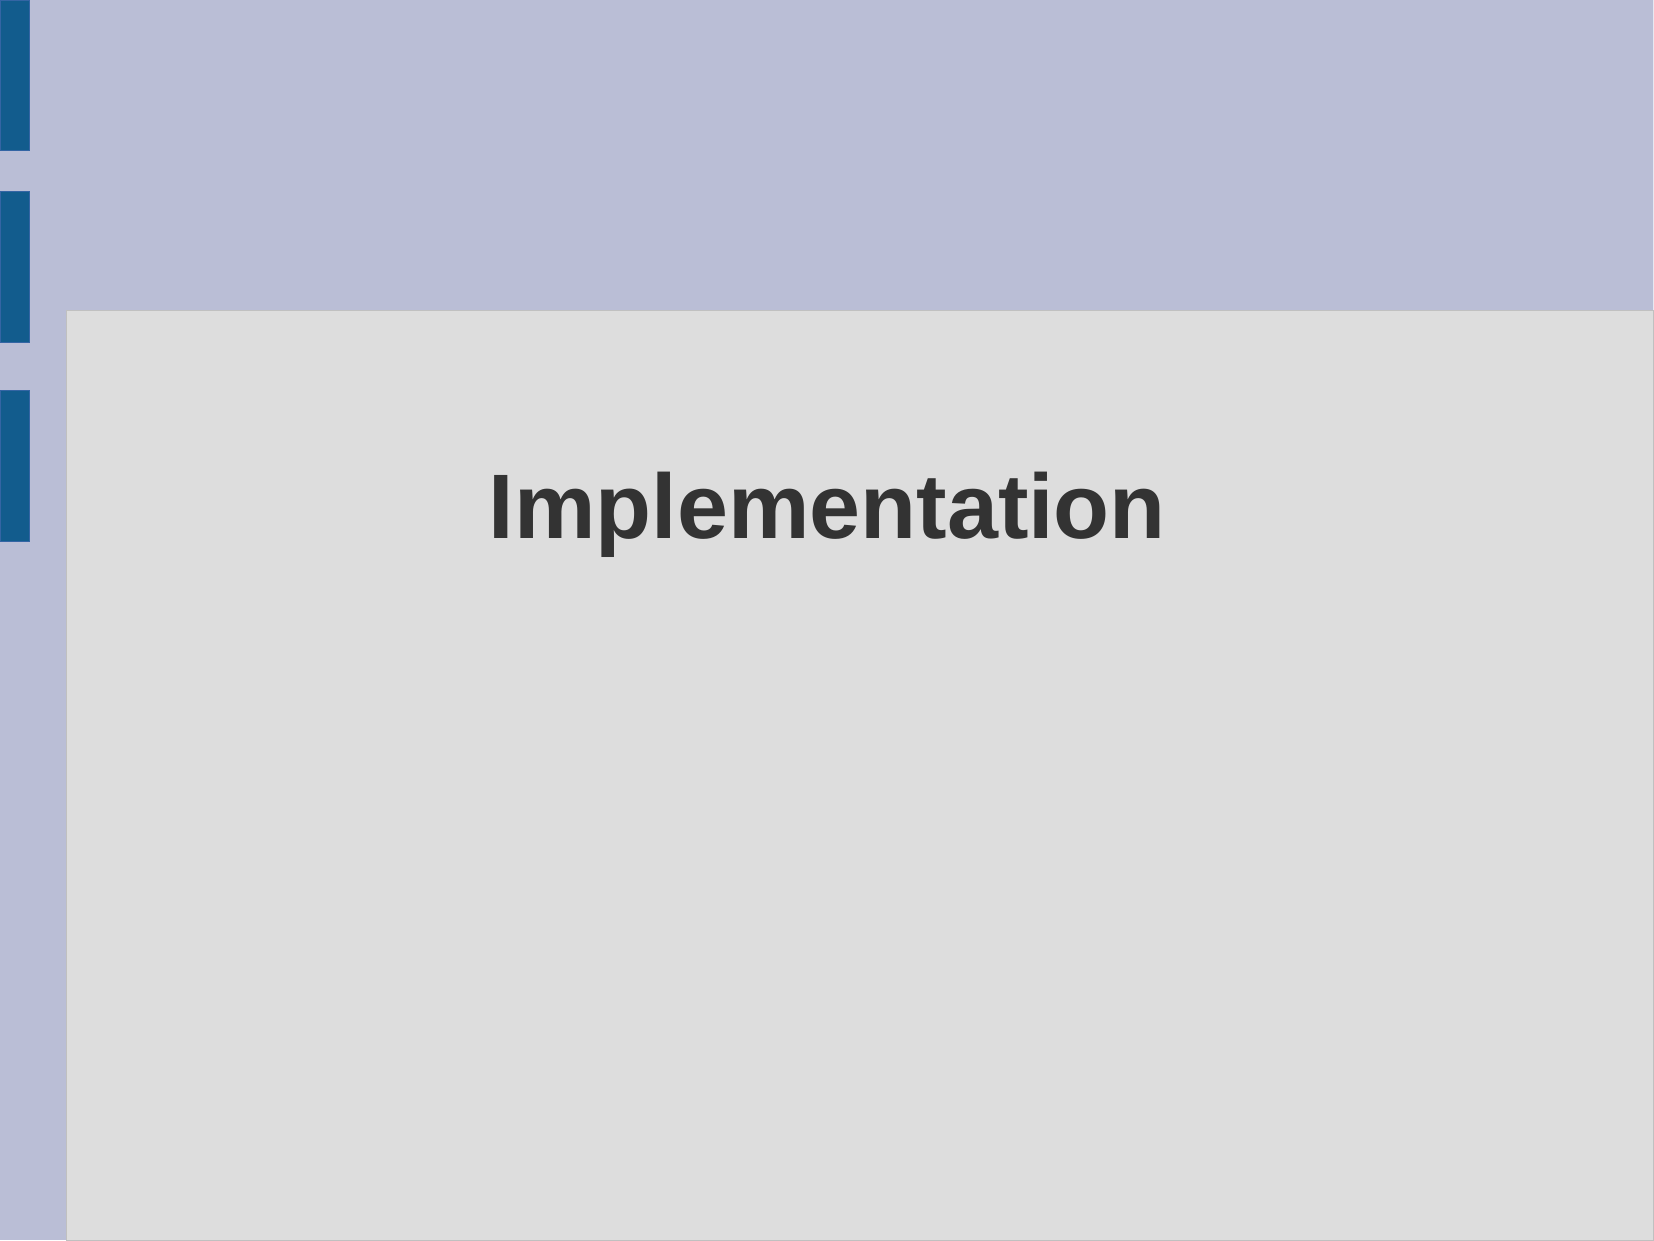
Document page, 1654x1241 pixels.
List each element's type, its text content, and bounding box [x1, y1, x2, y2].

title Implementation [121, 403, 1534, 611]
